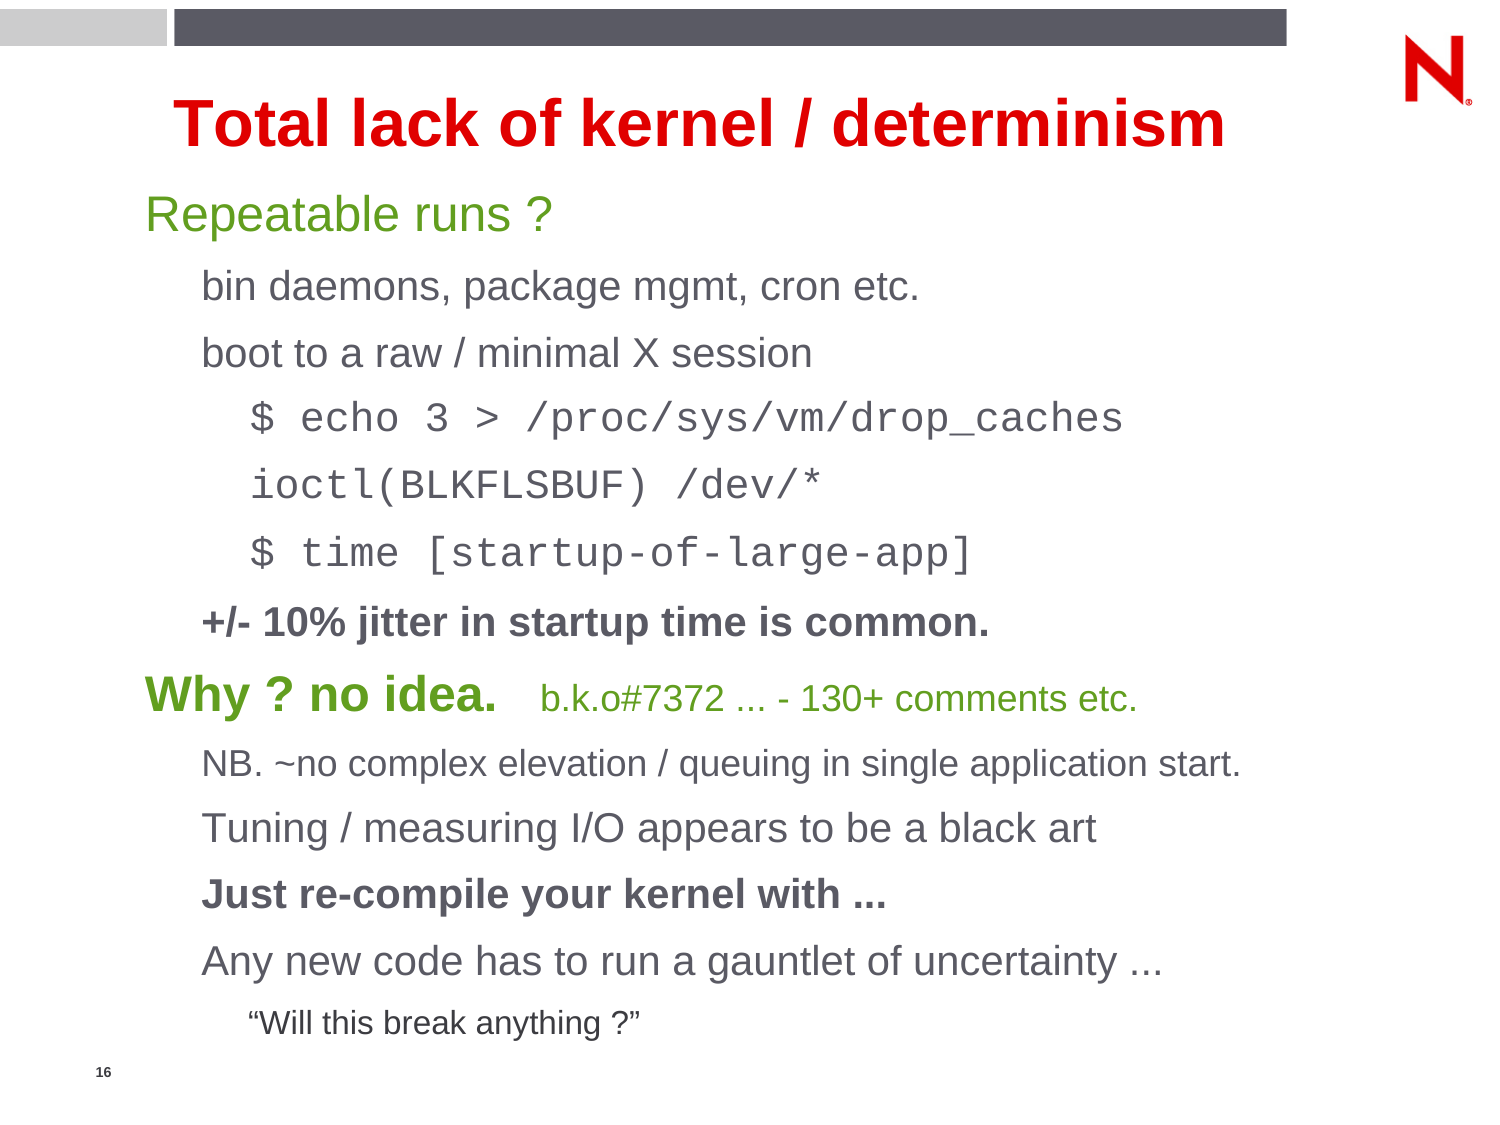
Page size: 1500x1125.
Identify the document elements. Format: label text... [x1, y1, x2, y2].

title Total lack of kernel / determinism [173, 41, 1395, 183]
list Repeatable runs ? bin daemons, package mgmt, cron etc. boot to a raw / minimal X session $ echo 3 > /proc/sys/vm/drop_caches ioctl(BLKFLSBUF) /dev/* $ time [startup-of-large-app] +/- 10% jitter in startup time is common. Why ? no idea. b.k.o#7372 ... - 130+ comments etc. NB. ~no complex elevation / queuing in single application start. Tuning / measuring I/O appears to be a black art Just re-compile your kernel with ... Any new code has to run a gauntlet of uncertainty ... “Will this break anything ?” [145, 183, 1403, 1039]
picture [1403, 32, 1473, 107]
